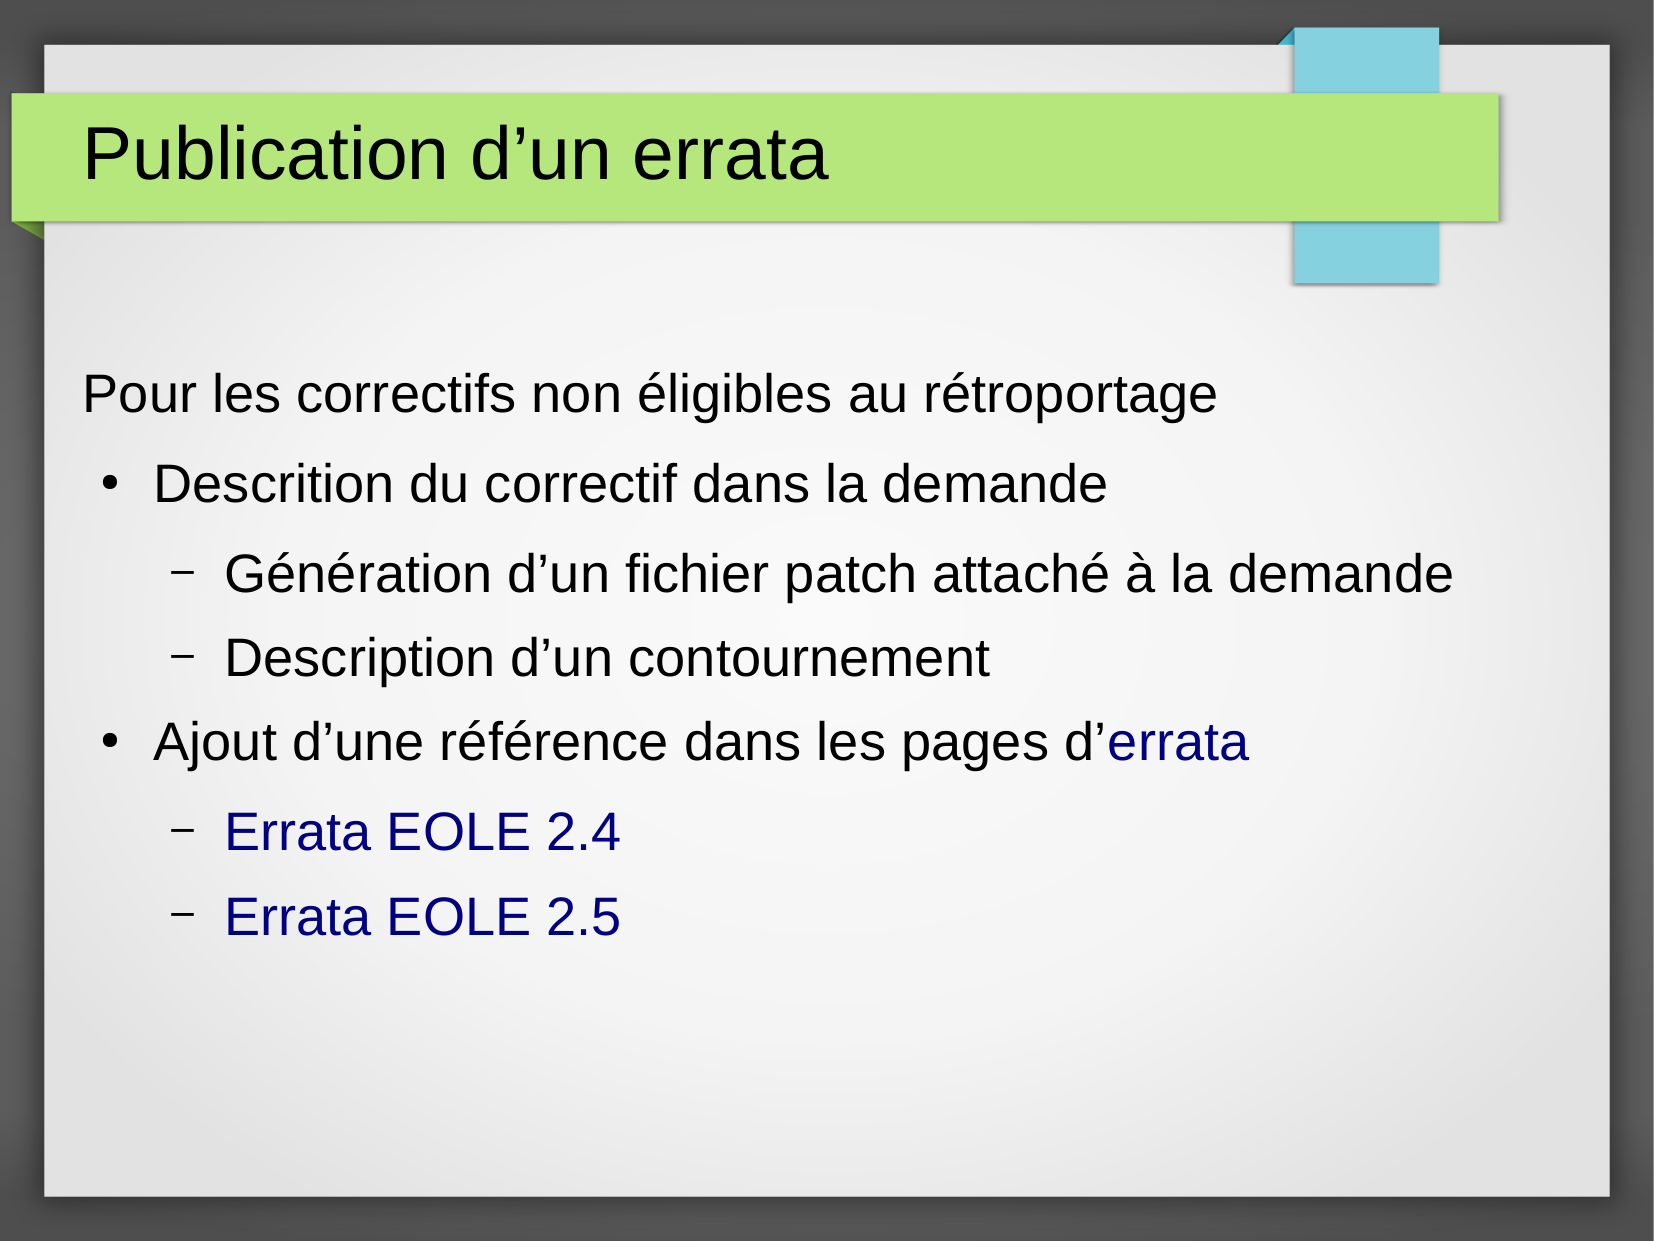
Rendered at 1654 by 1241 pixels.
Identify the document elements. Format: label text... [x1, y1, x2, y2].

picture [0, 0, 1654, 1241]
list Pour les correctifs non éligibles au rétroportage Descrition du correctif dans la demande Génération d’un fichier patch attaché à la demande Description d’un contournement Ajout d’une référence dans les pages d’errata Errata EOLE 2.4 Errata EOLE 2.5 [82, 295, 1571, 1015]
title Publication d’un errata [82, 94, 1264, 213]
